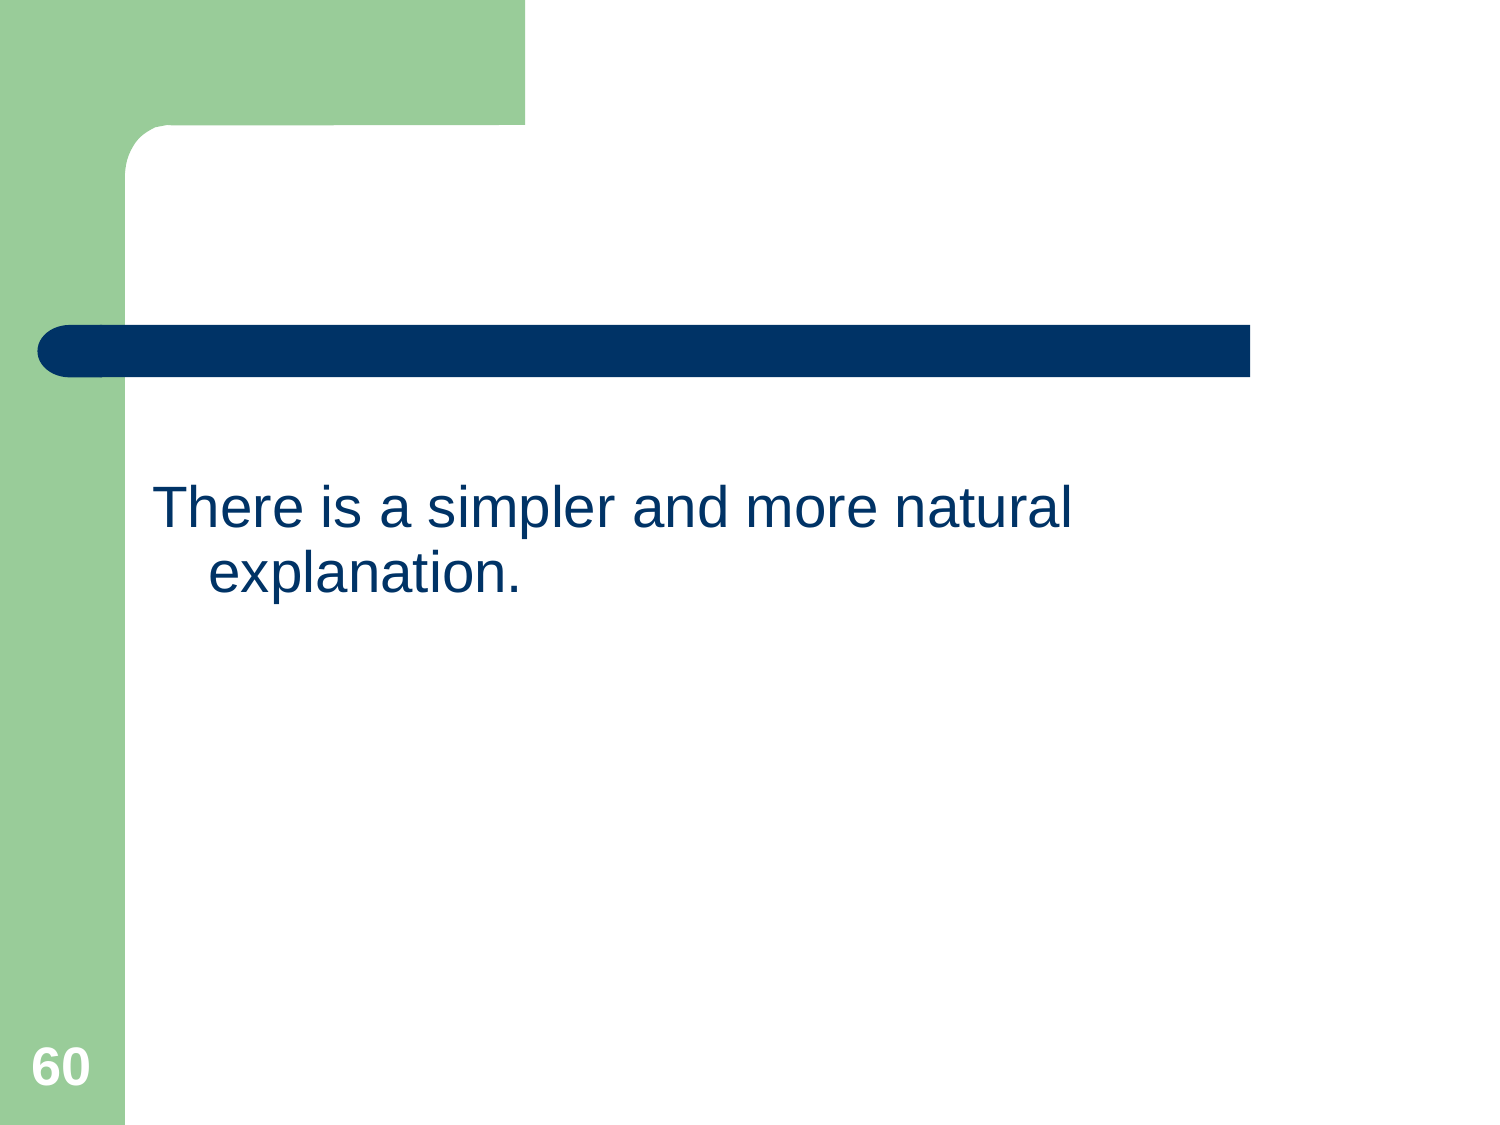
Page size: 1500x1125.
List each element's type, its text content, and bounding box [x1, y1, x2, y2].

list There is a simpler and more natural explanation. [137, 387, 1400, 999]
